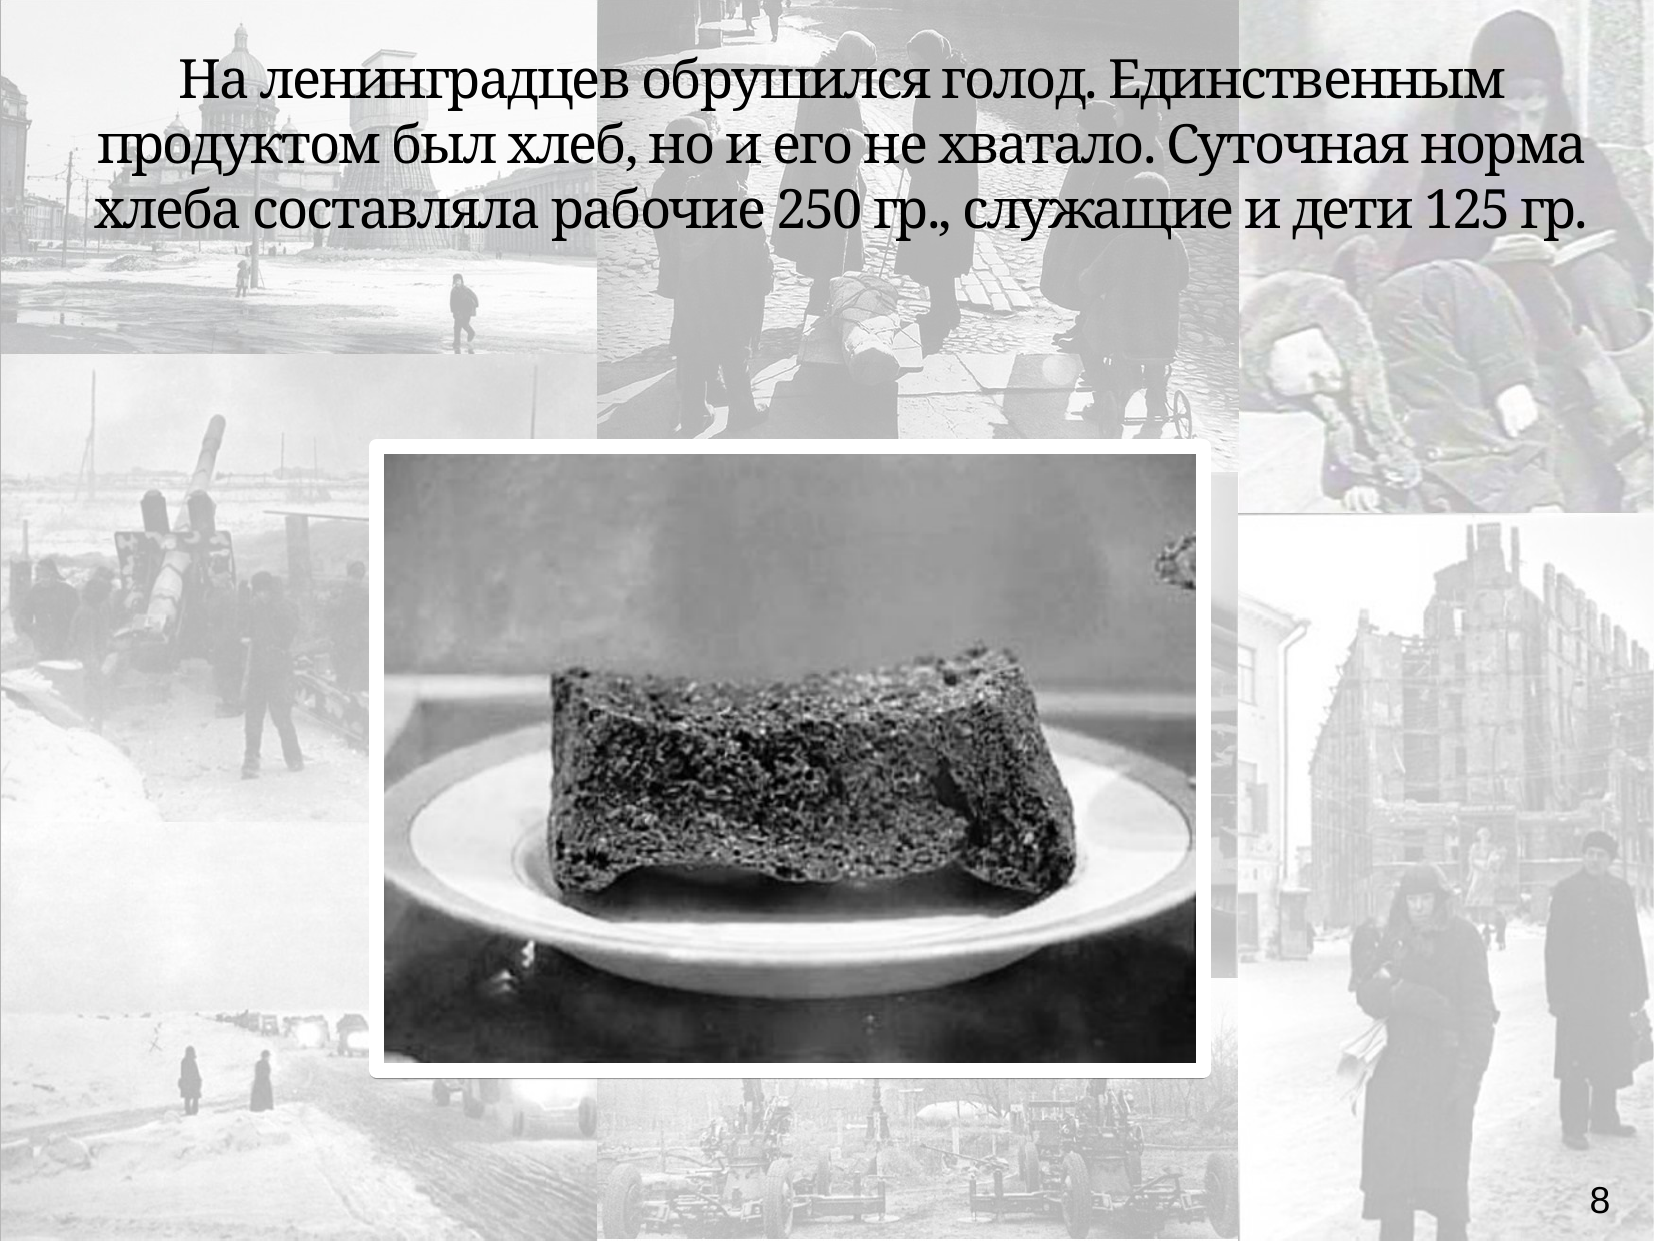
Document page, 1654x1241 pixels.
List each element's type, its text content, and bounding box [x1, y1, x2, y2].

text_box <номер> [1033, 1169, 1626, 1241]
picture [0, 0, 1654, 1241]
text_box На ленинградцев обрушился голод. Единственным продуктом был хлеб, но и его не хватало. Суточная норма хлеба составляла рабочие 250 гр., служащие и дети 125 гр. [29, 37, 1654, 266]
